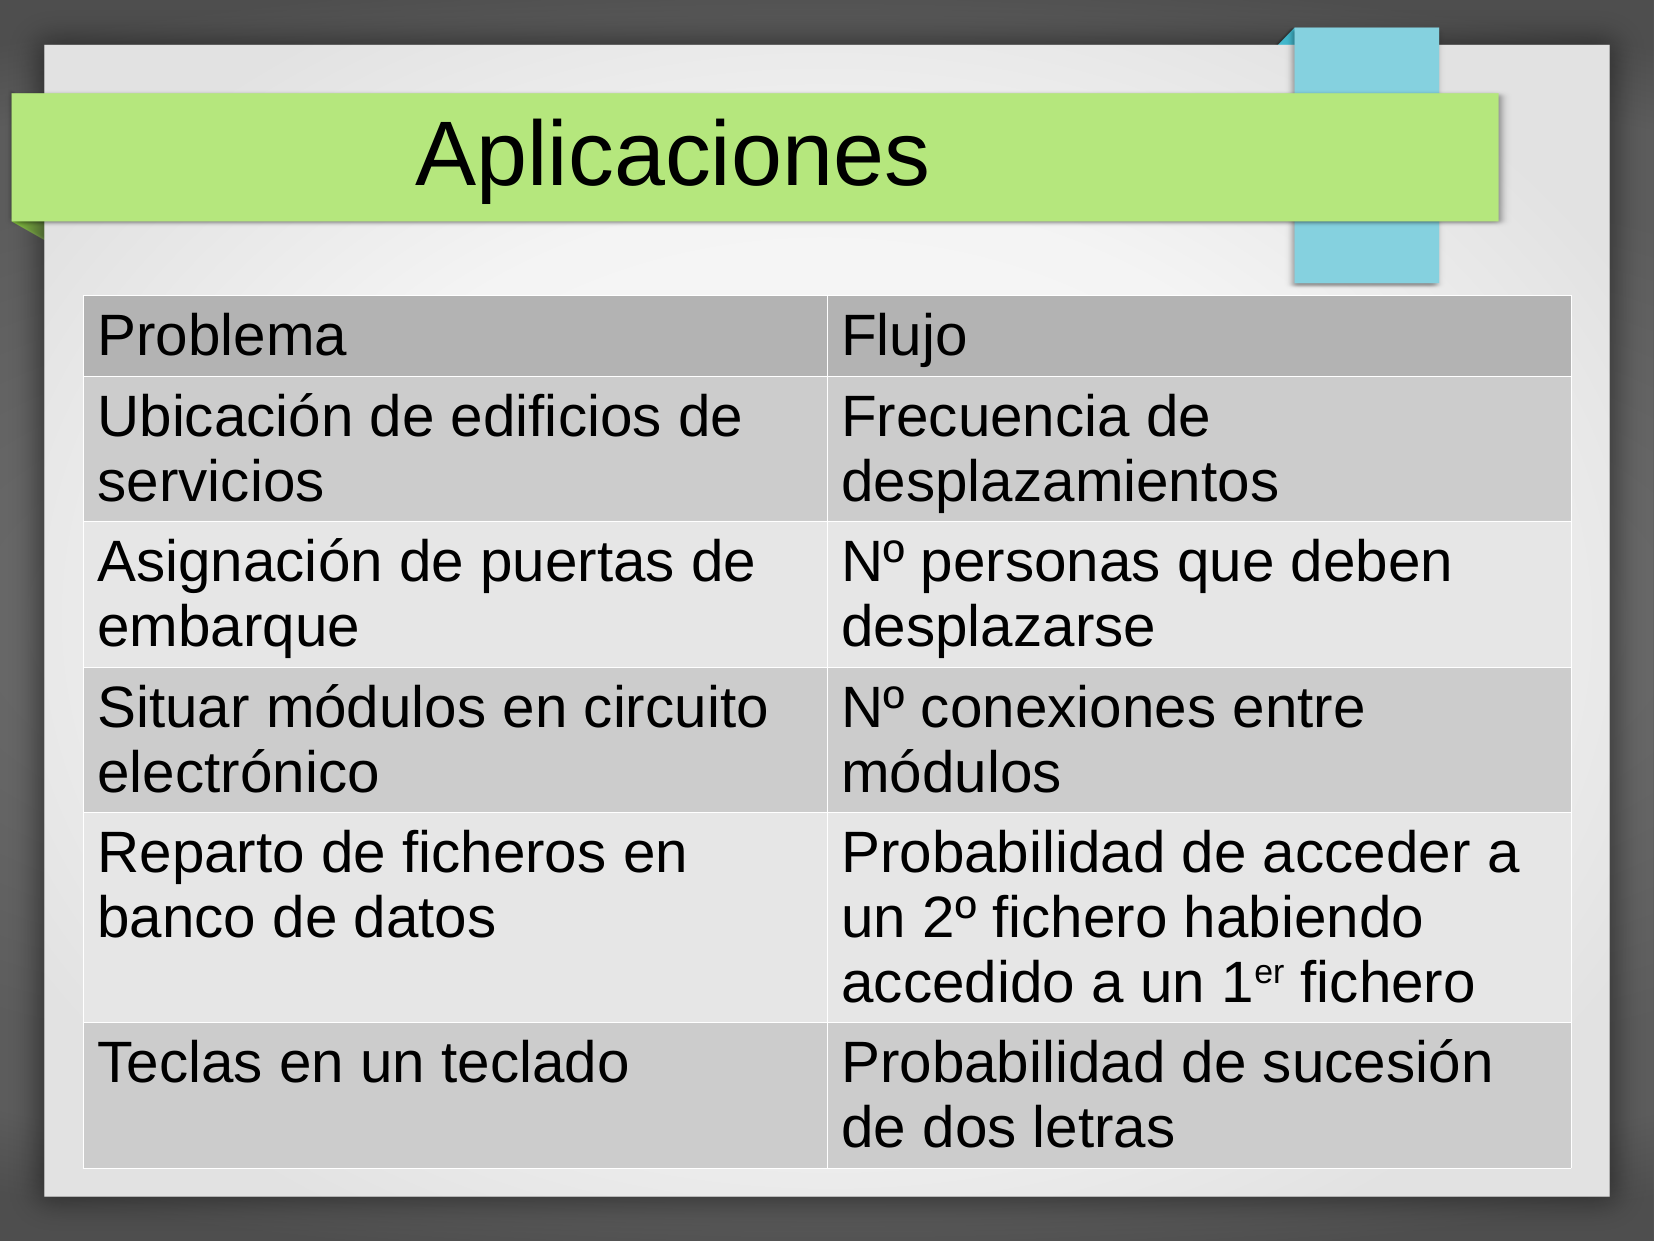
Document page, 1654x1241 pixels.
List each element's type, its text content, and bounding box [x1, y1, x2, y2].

table_cell Probabilidad de sucesión de dos letras [828, 1023, 1571, 1168]
table_header Flujo [828, 296, 1571, 376]
table_cell Asignación de puertas de embarque [84, 522, 827, 667]
table_cell Probabilidad de acceder a un 2º fichero habiendo accedido a un 1er fichero [828, 813, 1571, 1022]
table_cell Reparto de ficheros en banco de datos [84, 813, 827, 1022]
title Aplicaciones [82, 94, 1264, 213]
table_cell Teclas en un teclado [84, 1023, 827, 1168]
table_cell Ubicación de edificios de servicios [84, 377, 827, 521]
table_cell Frecuencia de desplazamientos [828, 377, 1571, 521]
table_cell Situar módulos en circuito electrónico [84, 668, 827, 812]
table_cell Nº personas que deben desplazarse [828, 522, 1571, 667]
table_cell Nº conexiones entre módulos [828, 668, 1571, 812]
table_header Problema [84, 296, 827, 376]
picture [0, 0, 1654, 1241]
